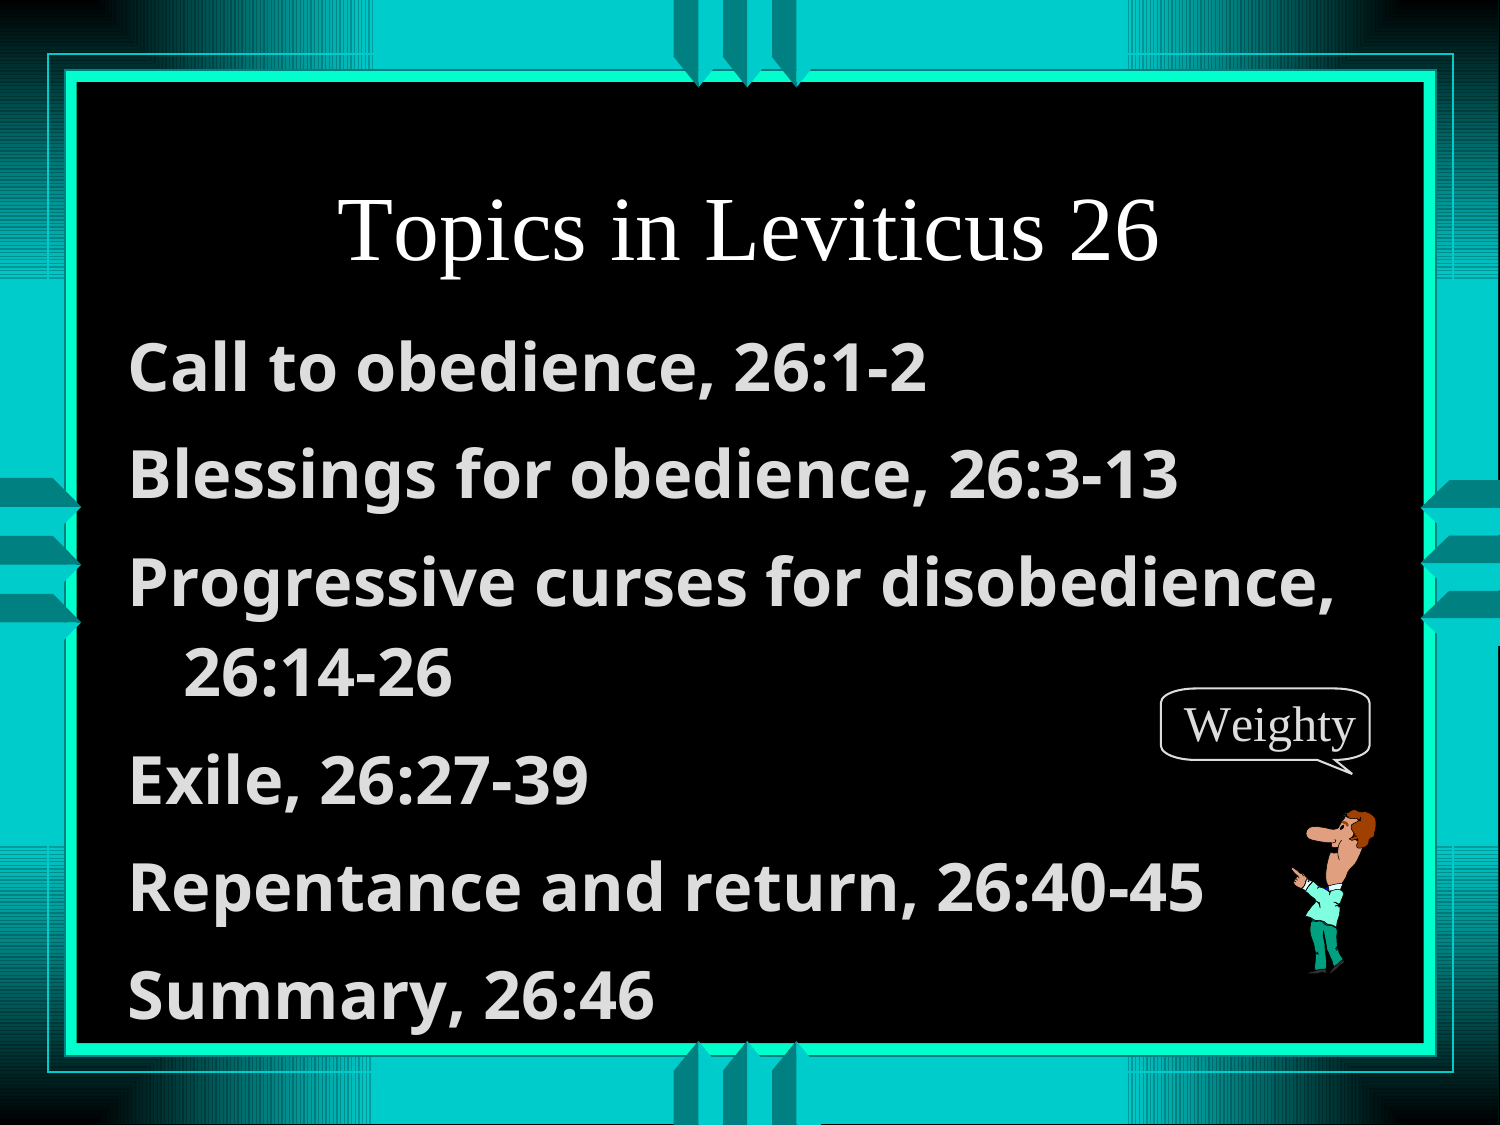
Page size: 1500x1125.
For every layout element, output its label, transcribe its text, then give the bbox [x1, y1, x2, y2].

list Call to obedience, 26:1-2 Blessings for obedience, 26:3-13 Progressive curses for disobedience, 26:14-26 Exile, 26:27-39 Repentance and return, 26:40-45 Summary, 26:46 [112, 312, 1388, 1022]
text_box Weighty [1160, 688, 1370, 774]
title Topics in Leviticus 26 [112, 99, 1388, 288]
chart [1290, 809, 1377, 975]
